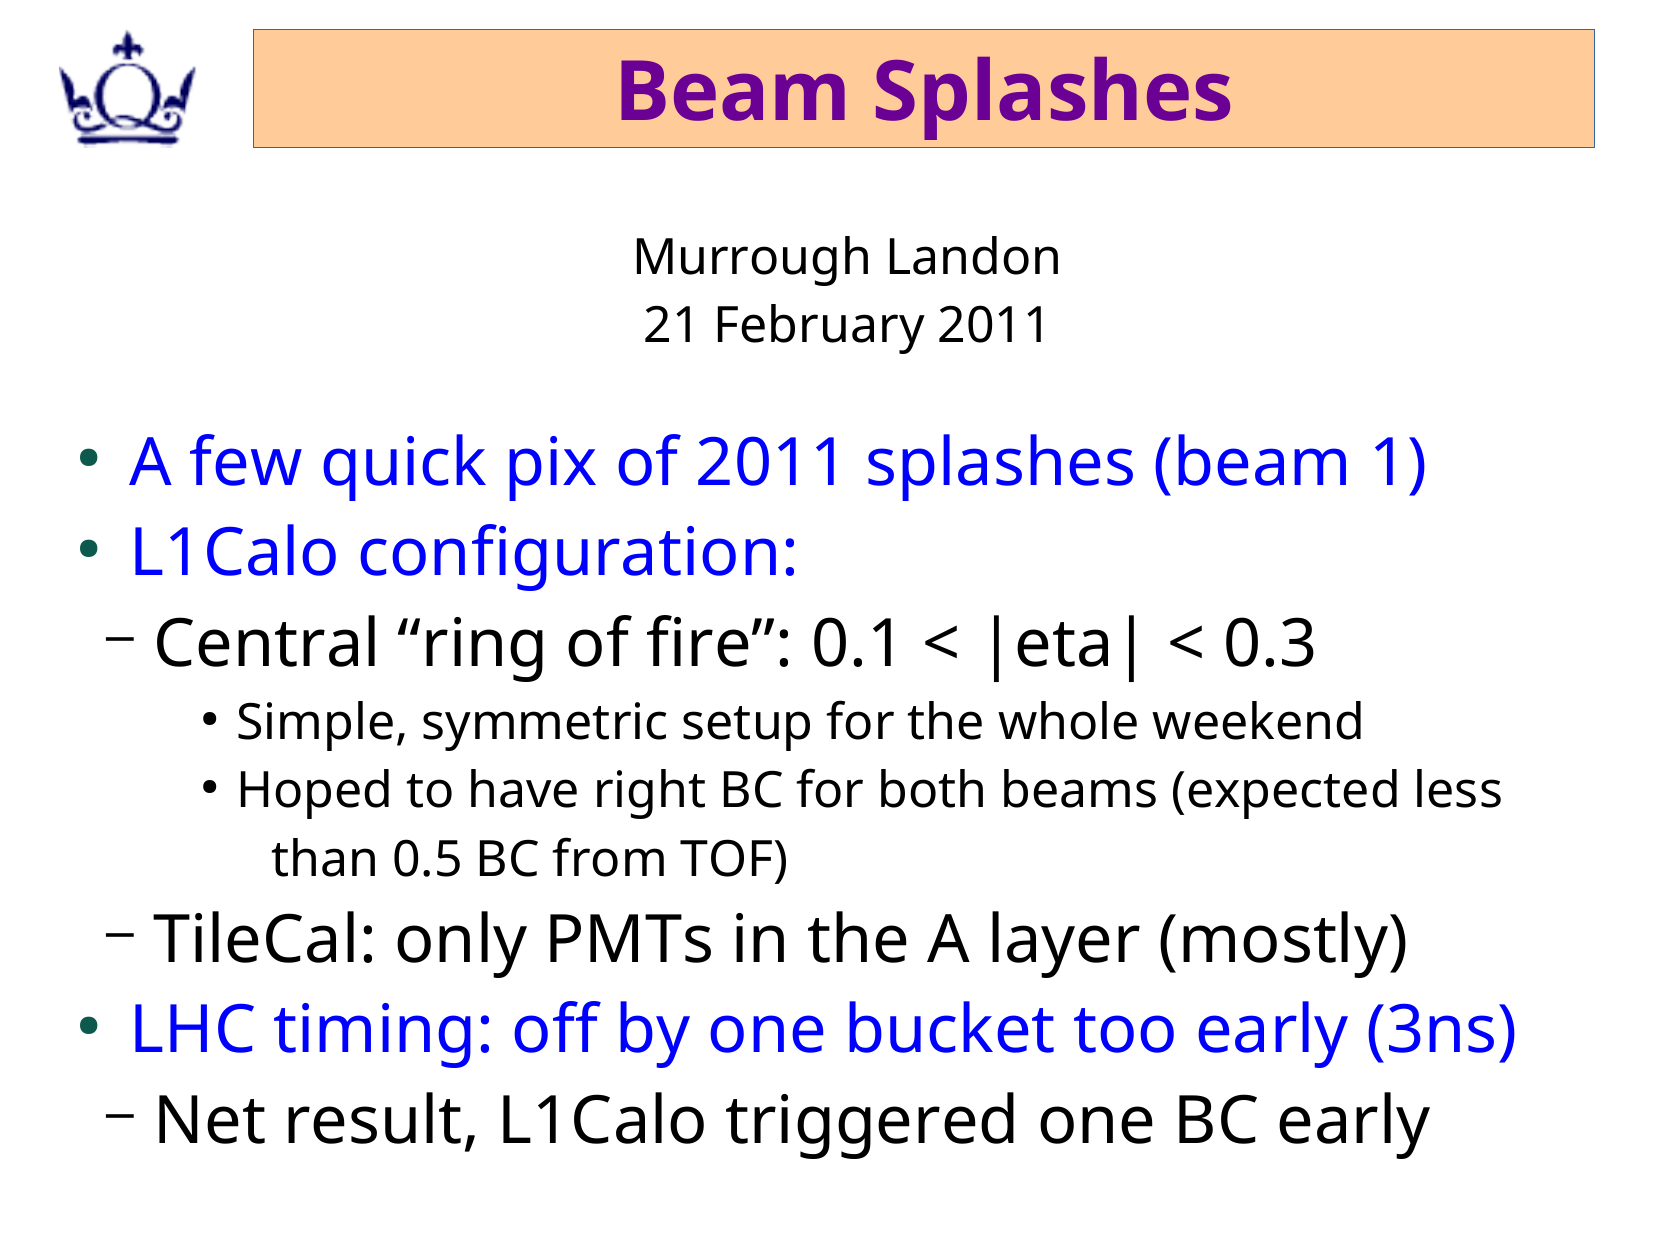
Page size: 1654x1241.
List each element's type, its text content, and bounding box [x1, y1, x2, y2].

title Beam Splashes [253, 29, 1595, 148]
list A few quick pix of 2011 splashes (beam 1) L1Calo configuration: Central “ring of fire”: 0.1 < |eta| < 0.3 Simple, symmetric setup for the whole weekend Hoped to have right BC for both beams (expected less than 0.5 BC from TOF) TileCal: only PMTs in the A layer (mostly) LHC timing: off by one bucket too early (3ns) Net result, L1Calo triggered one BC early [59, 413, 1595, 1222]
text_box Murrough Landon 21 February 2011 [476, 220, 1219, 360]
picture [59, 29, 200, 148]
